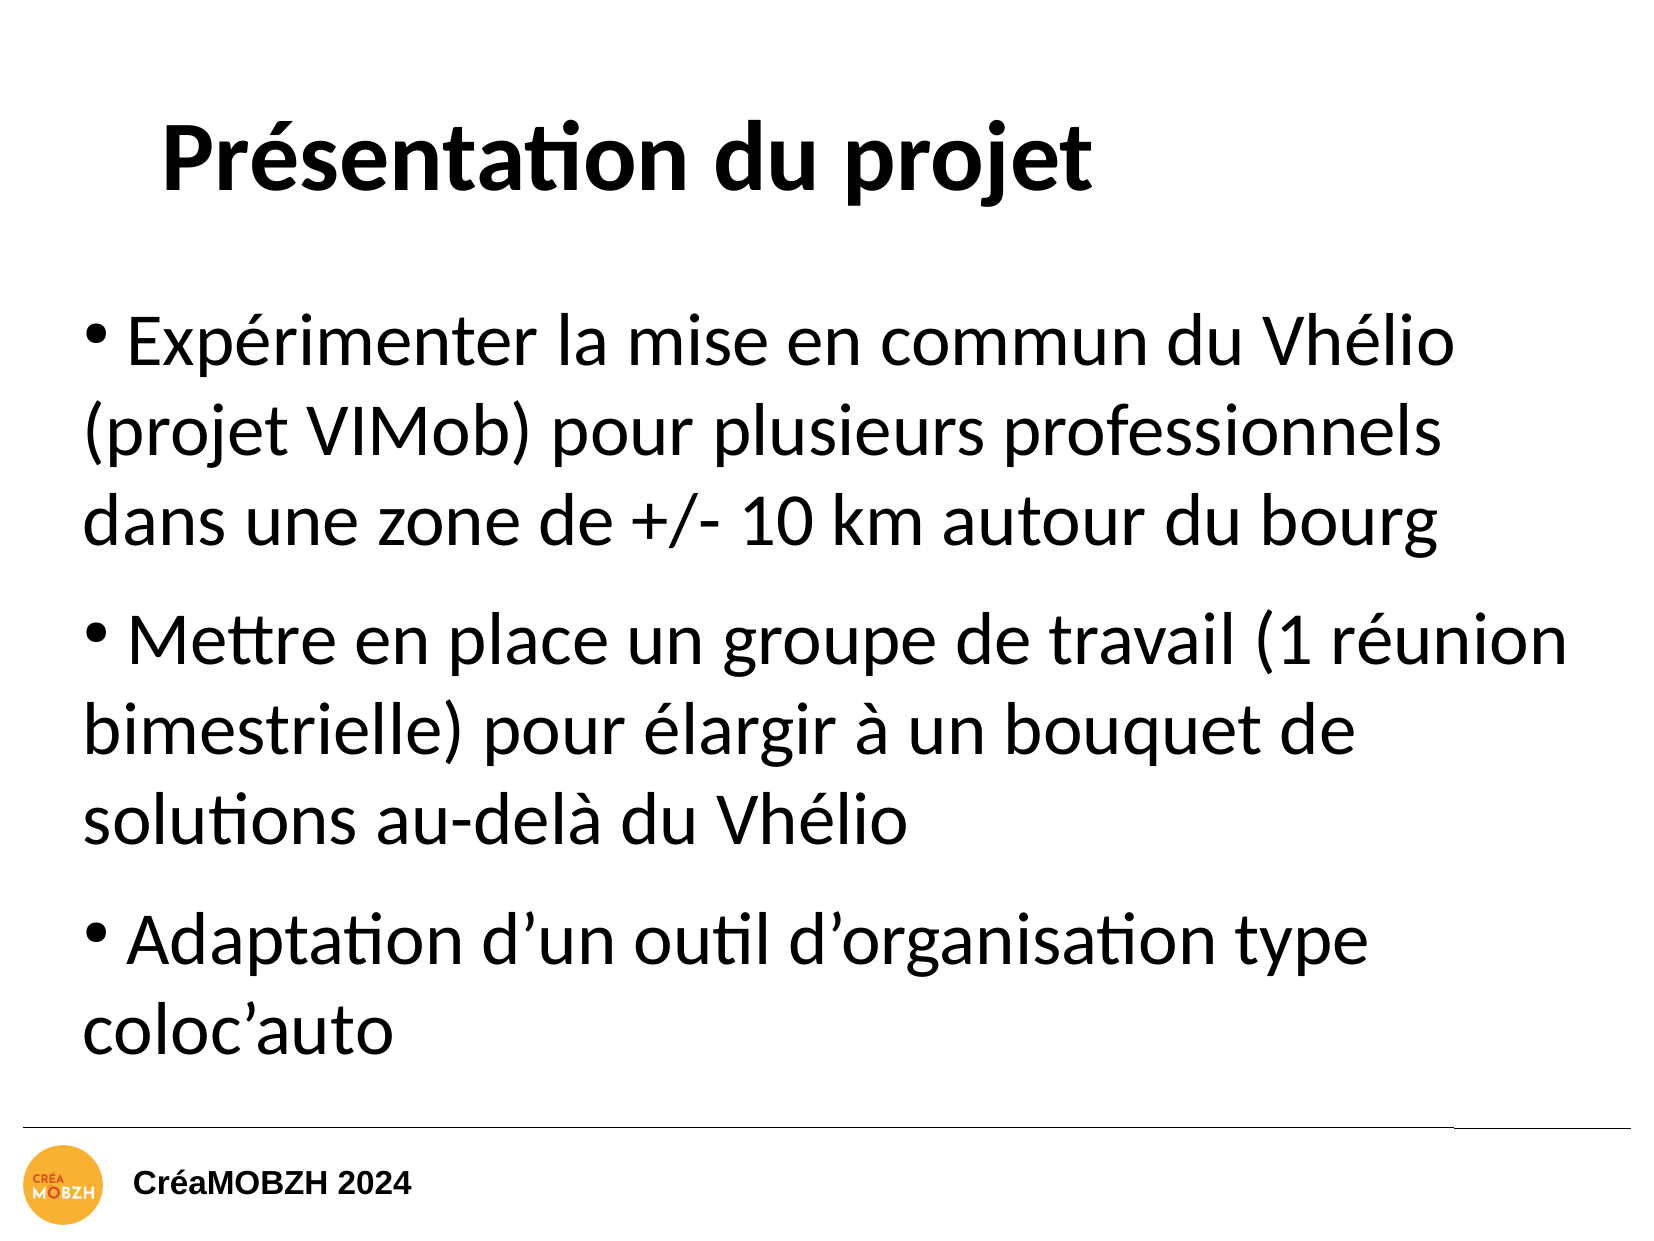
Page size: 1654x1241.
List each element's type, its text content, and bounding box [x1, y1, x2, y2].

title Présentation du projet [11, 47, 1347, 255]
list Expérimenter la mise en commun du Vhélio (projet VIMob) pour plusieurs professionnels dans une zone de +/- 10 km autour du bourg Mettre en place un groupe de travail (1 réunion bimestrielle) pour élargir à un bouquet de solutions au-delà du Vhélio Adaptation d’un outil d’organisation type coloc’auto [82, 290, 1571, 1109]
text_box CréaMOBZH 2024 [118, 1157, 1040, 1241]
picture [23, 1145, 103, 1225]
